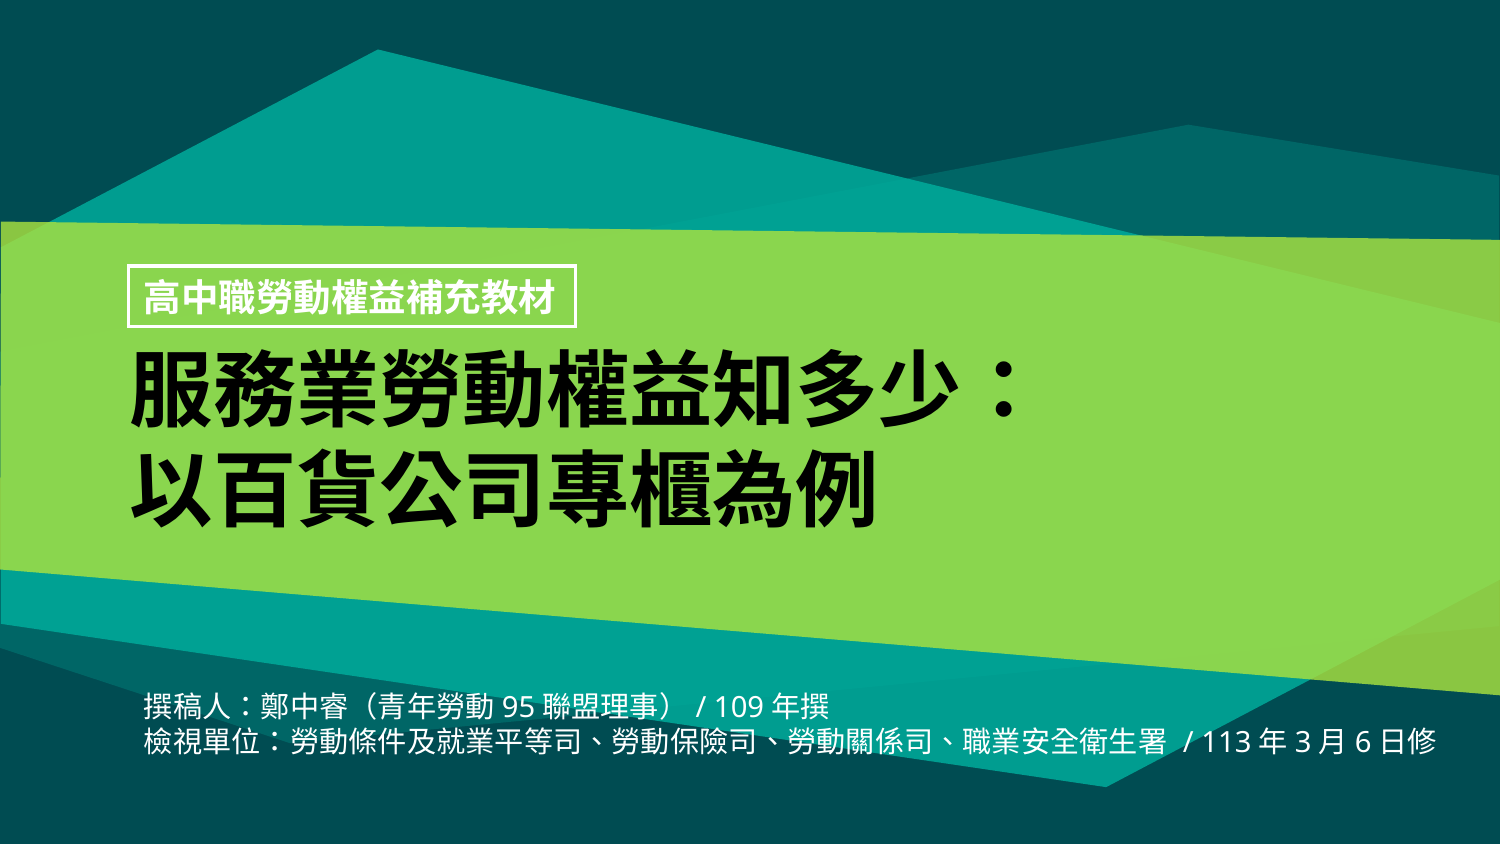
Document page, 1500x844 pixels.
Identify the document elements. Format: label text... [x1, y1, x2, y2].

title 服務業勞動權益知多少：以百貨公司專櫃為例 [115, 301, 1052, 574]
text_box 撰稿人：鄭中睿（青年勞動95聯盟理事）/ 109年撰 檢視單位：勞動條件及就業平等司、勞動保險司、勞動關係司、職業安全衛生署 / 113年3月6日修 [128, 681, 1414, 768]
text_box 高中職勞動權益補充教材 [128, 265, 576, 327]
